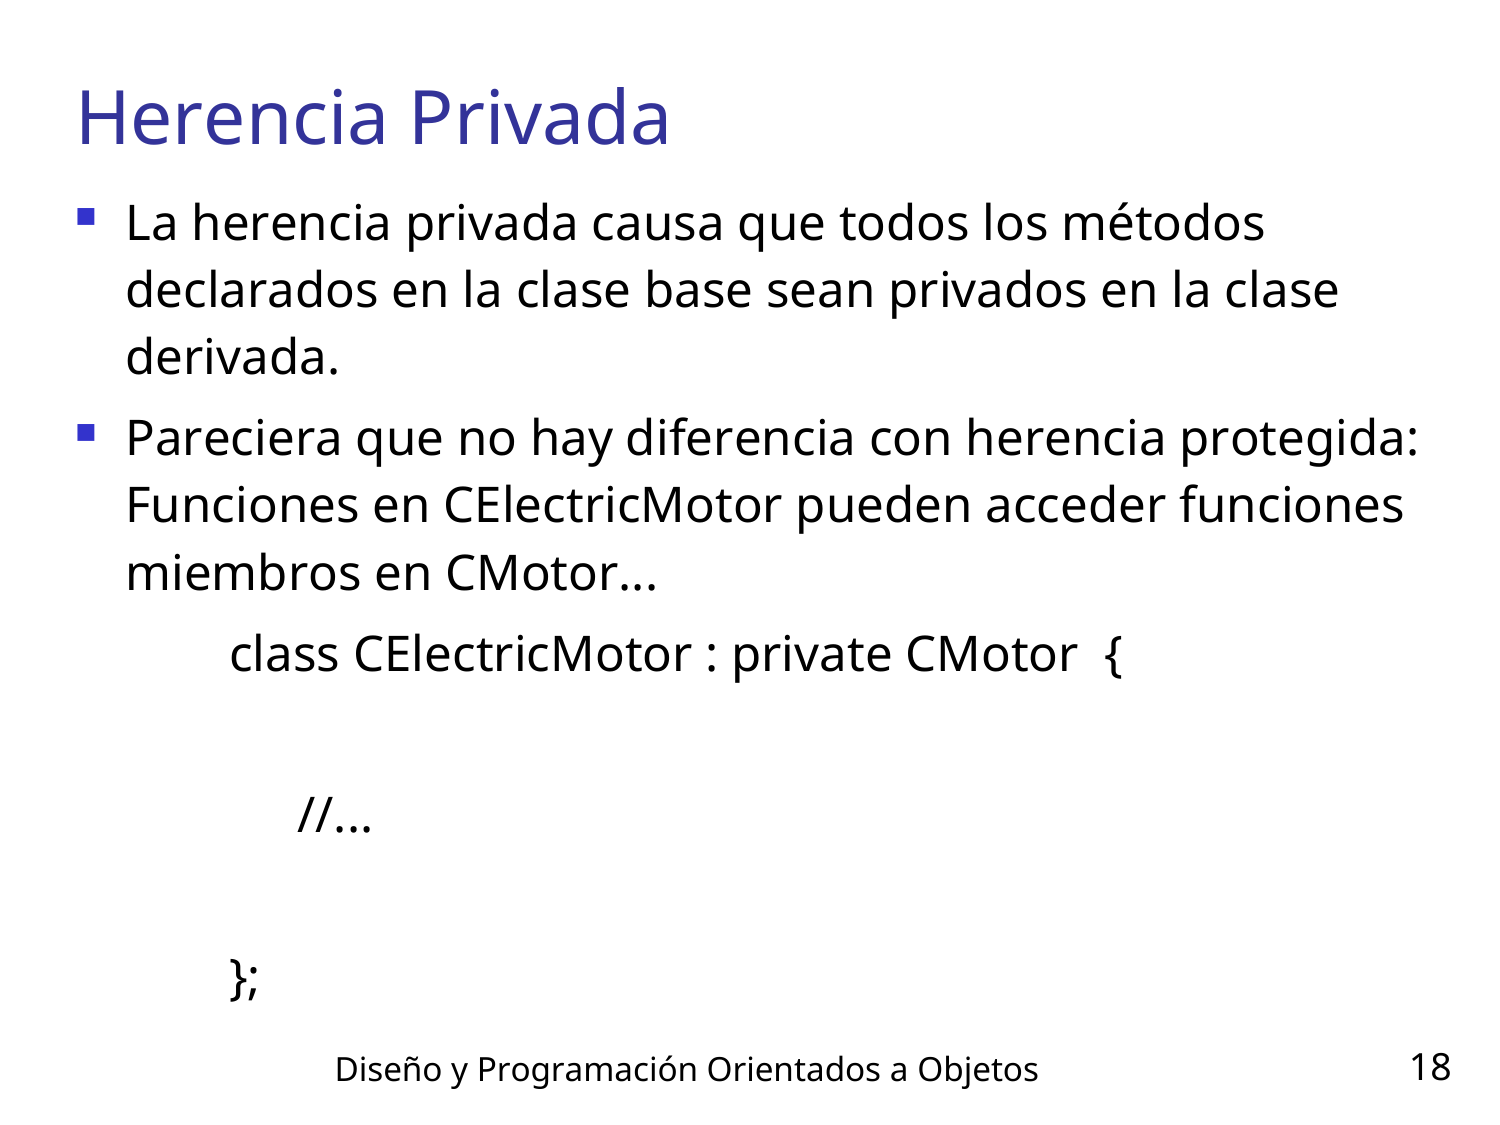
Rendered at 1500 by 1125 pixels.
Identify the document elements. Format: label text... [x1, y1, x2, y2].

list La herencia privada causa que todos los métodos declarados en la clase base sean privados en la clase derivada. Pareciera que no hay diferencia con herencia protegida: Funciones en CElectricMotor pueden acceder funciones miembros en CMotor... class CElectricMotor : private CMotor { //... }; [75, 187, 1462, 1013]
title Herencia Privada [75, 30, 1466, 193]
